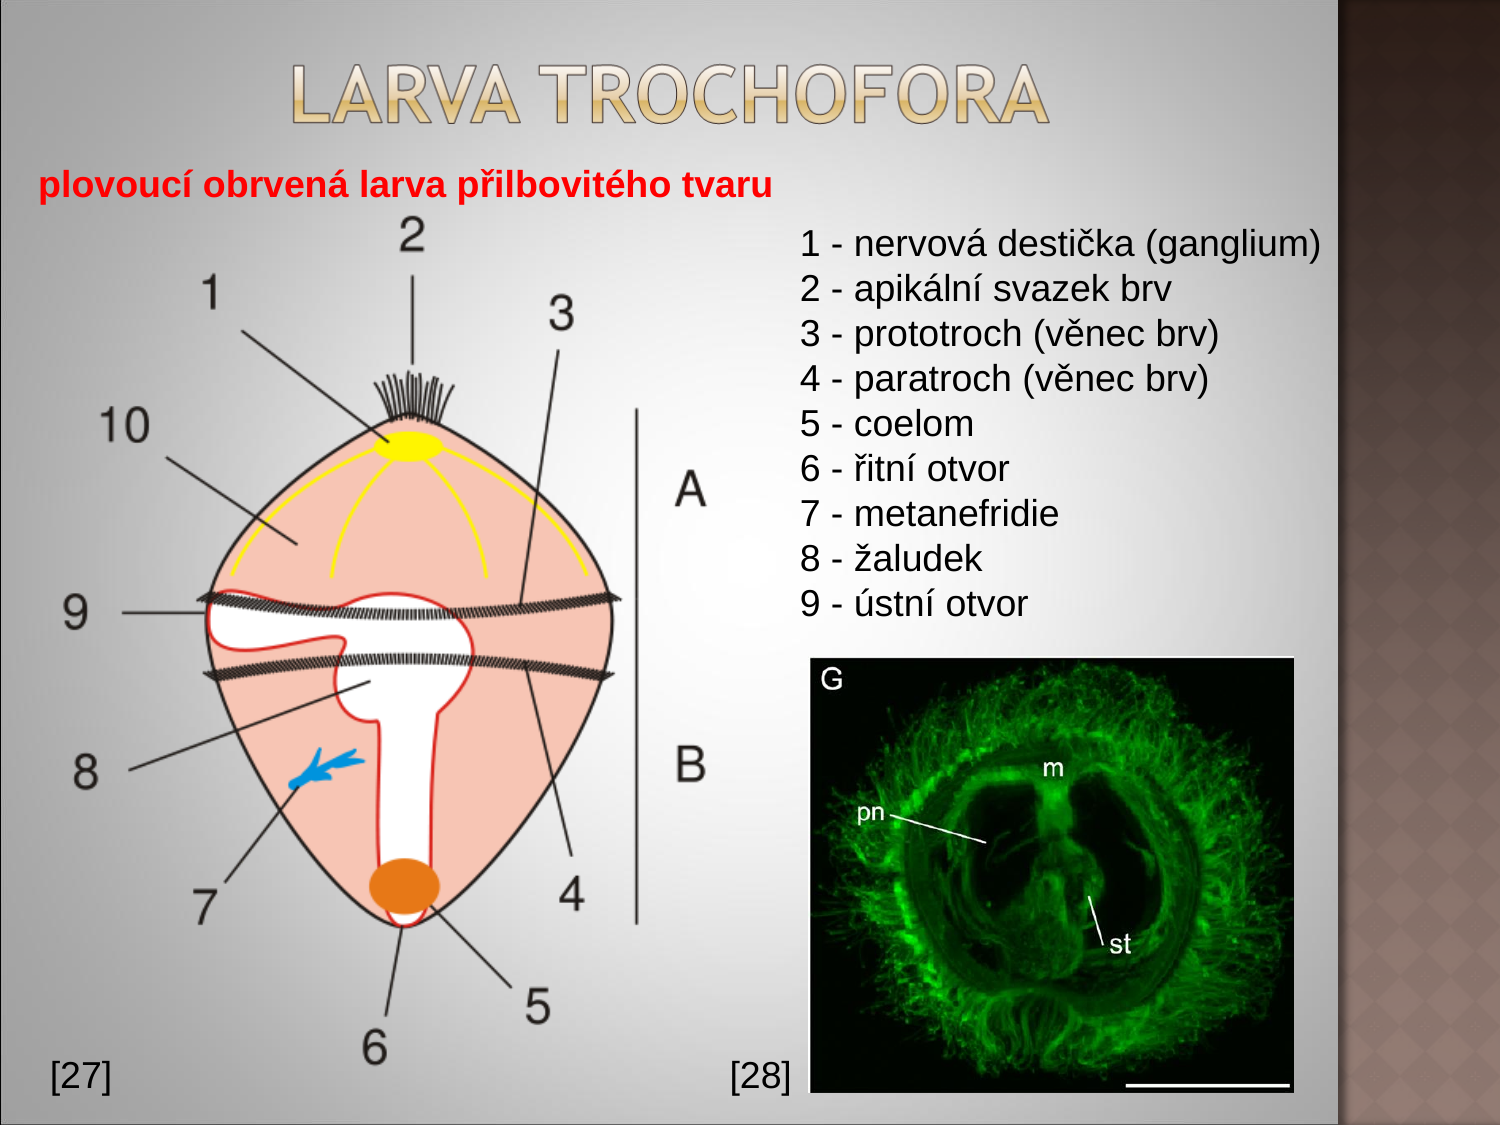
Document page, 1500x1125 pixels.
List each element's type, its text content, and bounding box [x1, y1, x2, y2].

text_box [27] [35, 1042, 129, 1125]
text_box plovoucí obrvená larva přilbovitého tvaru [23, 152, 797, 213]
text_box [73, 0, 1265, 142]
text_box 1 - nervová destička (ganglium) 2 - apikální svazek brv 3 - prototroch (věnec brv) 4 - paratroch (věnec brv) 5 - coelom 6 - řitní otvor 7 - metanefridie 8 - žaludek 9 - ústní otvor [785, 210, 1404, 722]
picture [0, 0, 1500, 1125]
text_box [35, 213, 769, 1125]
text_box [28] [714, 1042, 809, 1125]
